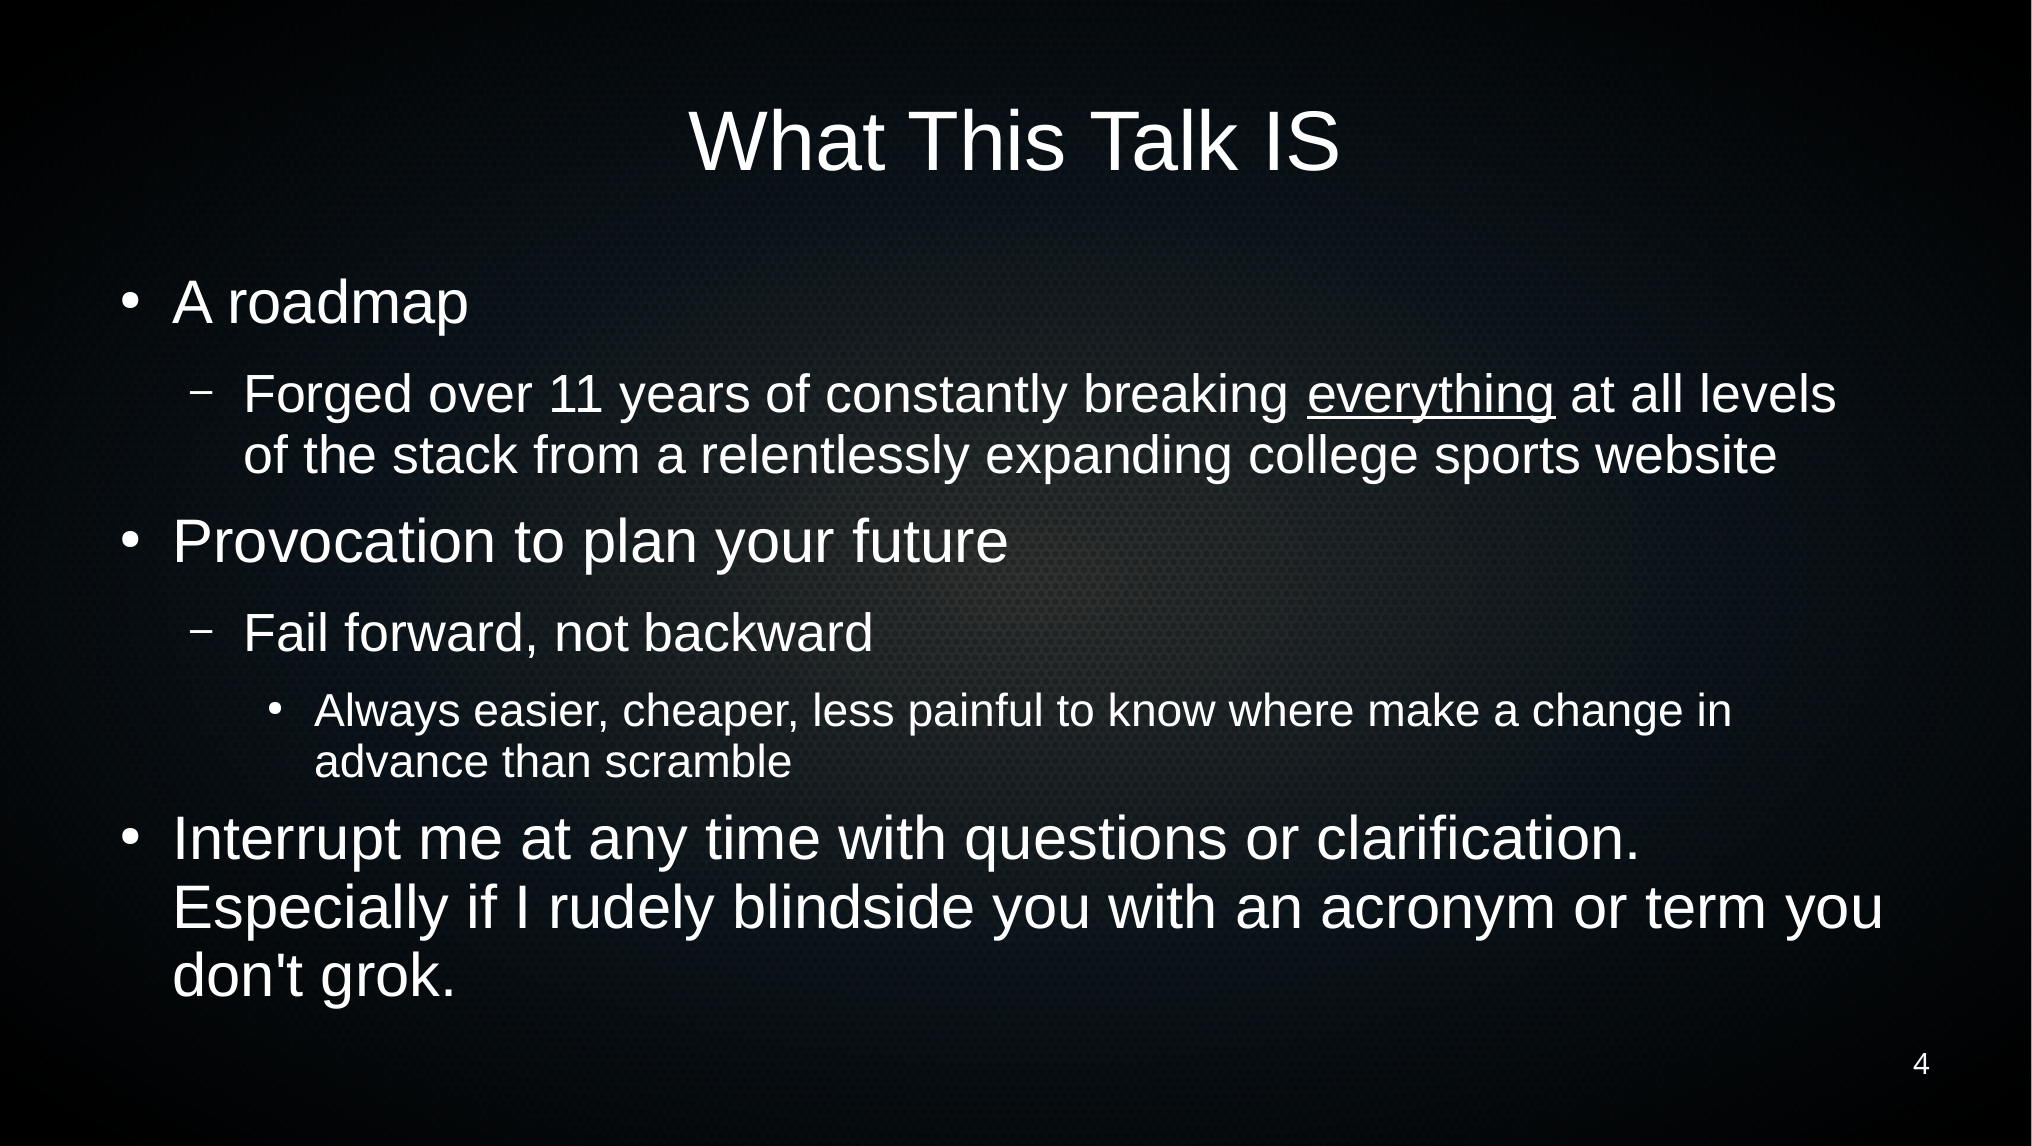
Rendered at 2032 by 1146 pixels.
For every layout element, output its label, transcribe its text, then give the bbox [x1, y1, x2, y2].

picture [0, 0, 2032, 1146]
list A roadmap Forged over 11 years of constantly breaking everything at all levels of the stack from a relentlessly expanding college sports website Provocation to plan your future Fail forward, not backward Always easier, cheaper, less painful to know where make a change in advance than scramble Interrupt me at any time with questions or clarification. Especially if I rudely blindside you with an acronym or term you don't grok. [101, 268, 1890, 1025]
title What This Talk IS [101, 45, 1930, 237]
